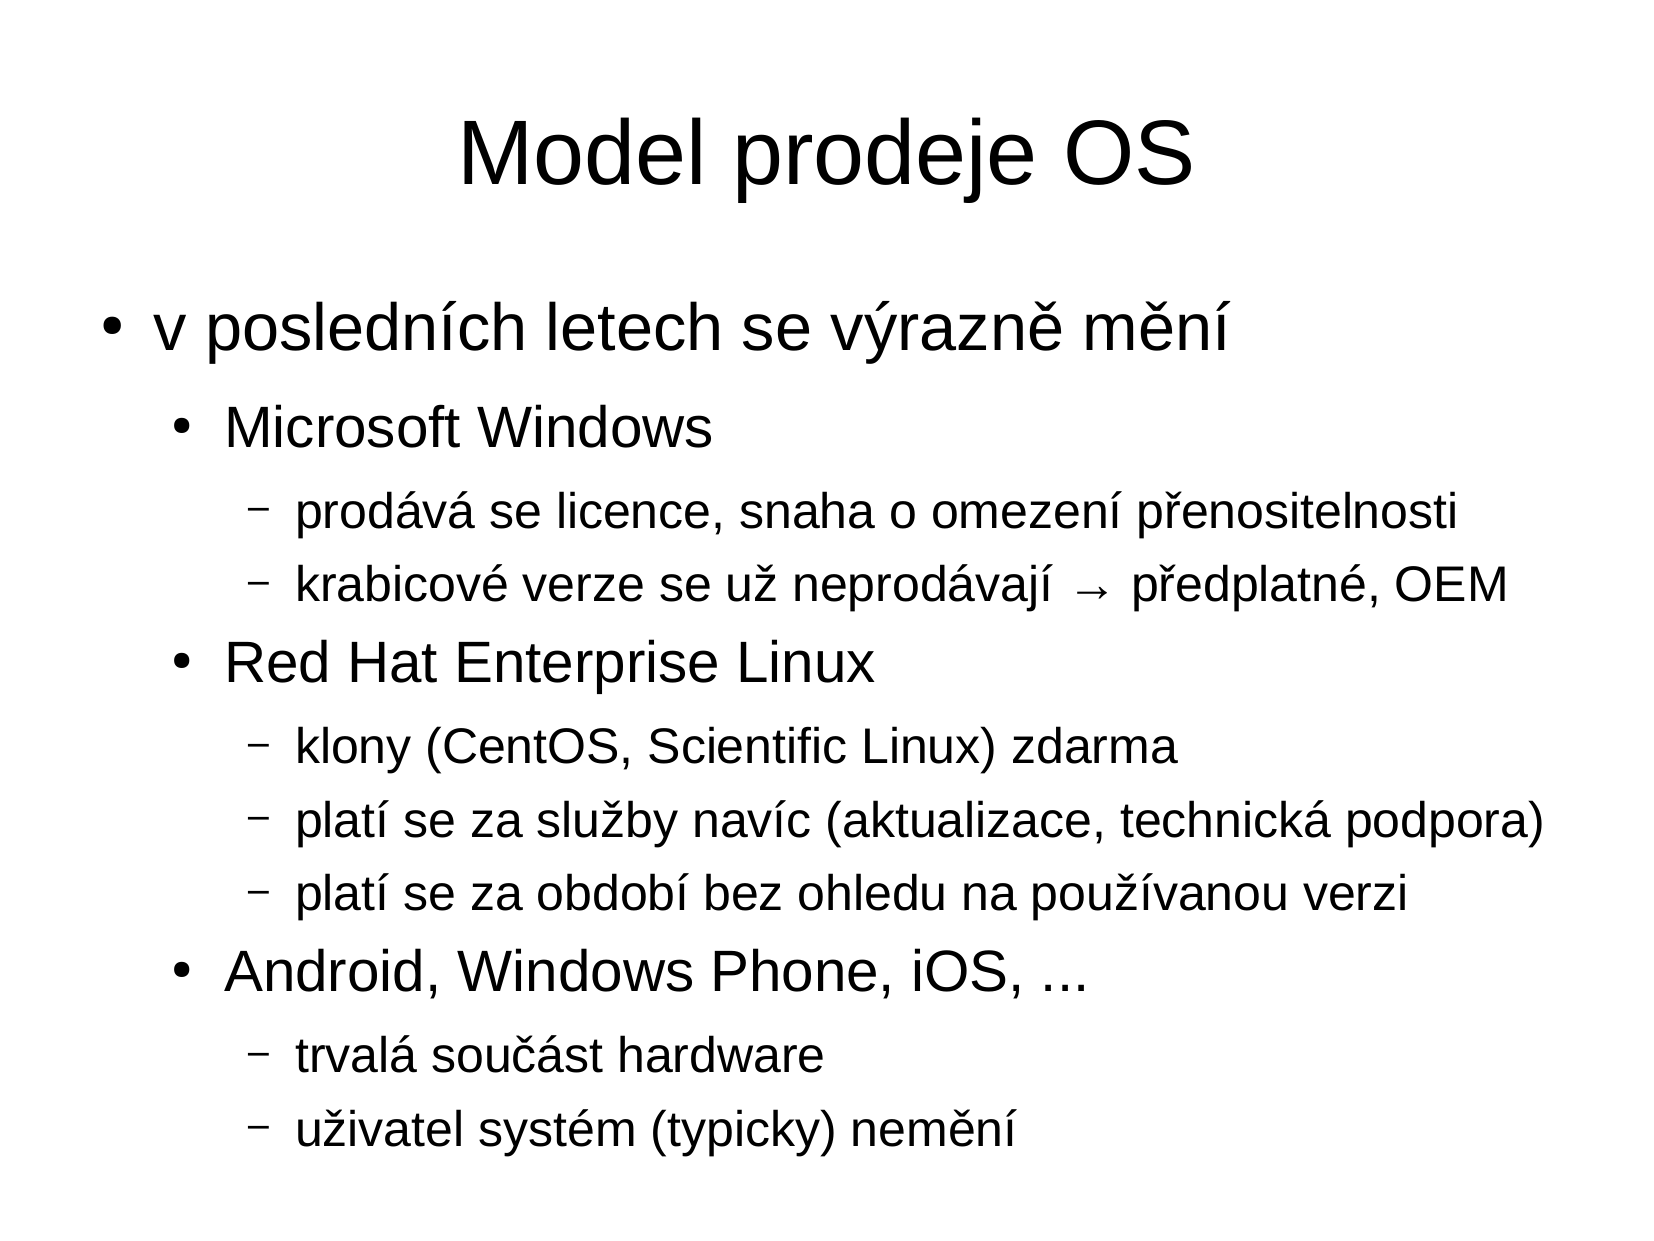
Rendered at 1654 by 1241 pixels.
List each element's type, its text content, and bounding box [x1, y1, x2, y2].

title Model prodeje OS [82, 49, 1571, 257]
list v posledních letech se výrazně mění Microsoft Windows prodává se licence, snaha o omezení přenositelnosti krabicové verze se už neprodávají → předplatné, OEM Red Hat Enterprise Linux klony (CentOS, Scientific Linux) zdarma platí se za služby navíc (aktualizace, technická podpora) platí se za období bez ohledu na používanou verzi Android, Windows Phone, iOS, ... trvalá součást hardware uživatel systém (typicky) nemění [82, 290, 1571, 1182]
